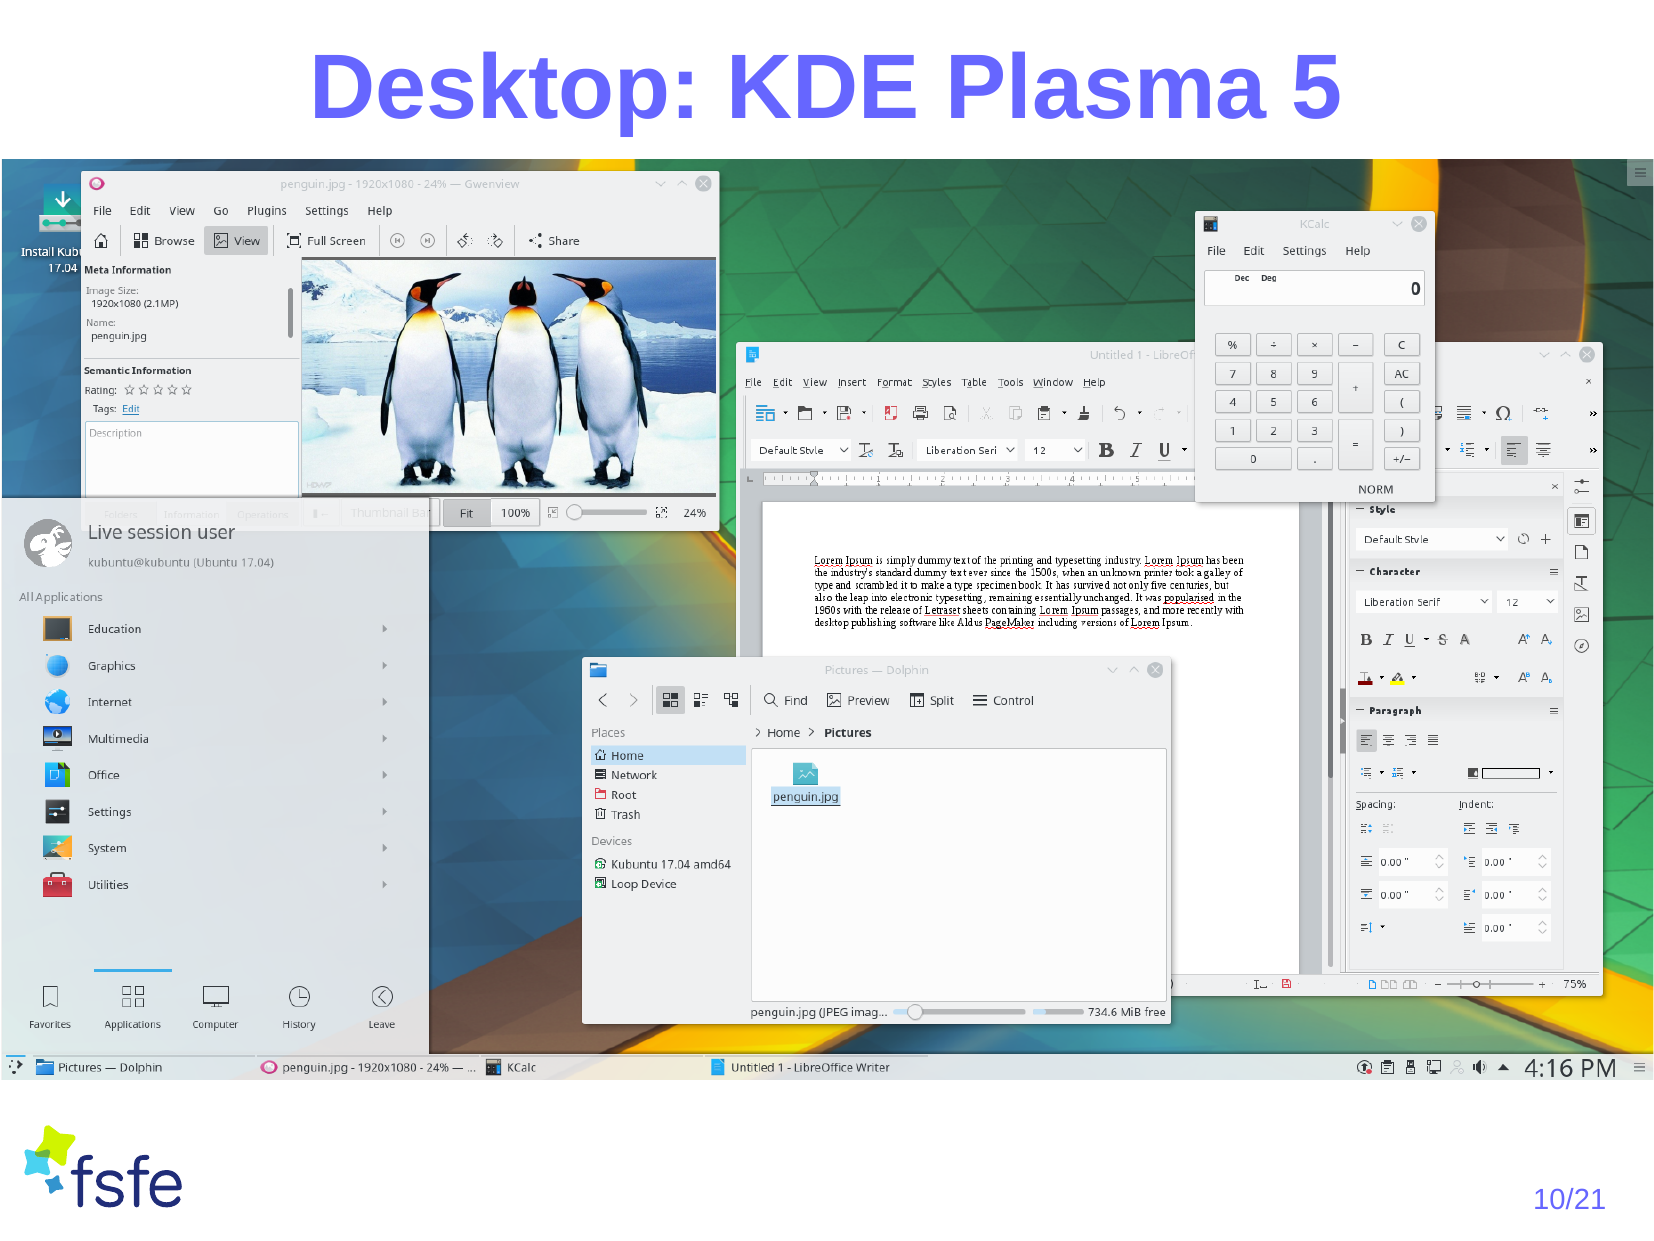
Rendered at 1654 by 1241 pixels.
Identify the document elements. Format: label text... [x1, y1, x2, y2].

title Desktop: KDE Plasma 5 [82, 31, 1571, 142]
picture [1, 159, 1654, 1080]
